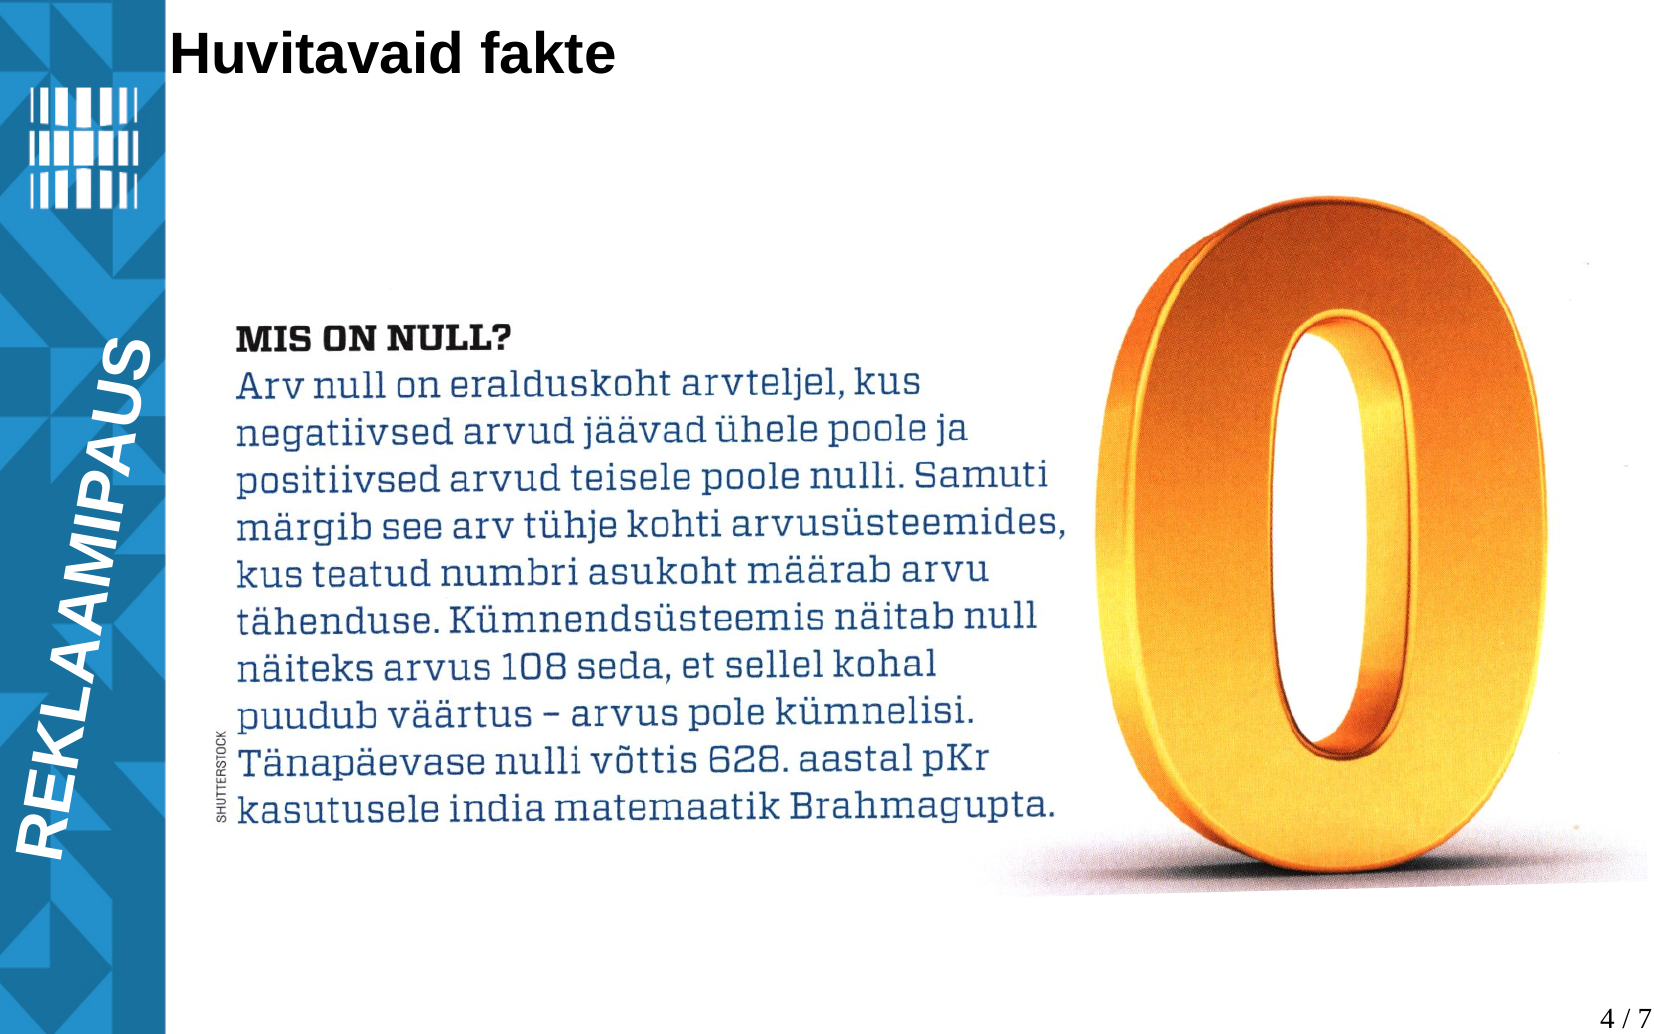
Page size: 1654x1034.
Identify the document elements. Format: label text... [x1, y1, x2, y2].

picture [175, 164, 1648, 918]
title Huvitavaid fakte [169, 11, 1571, 95]
